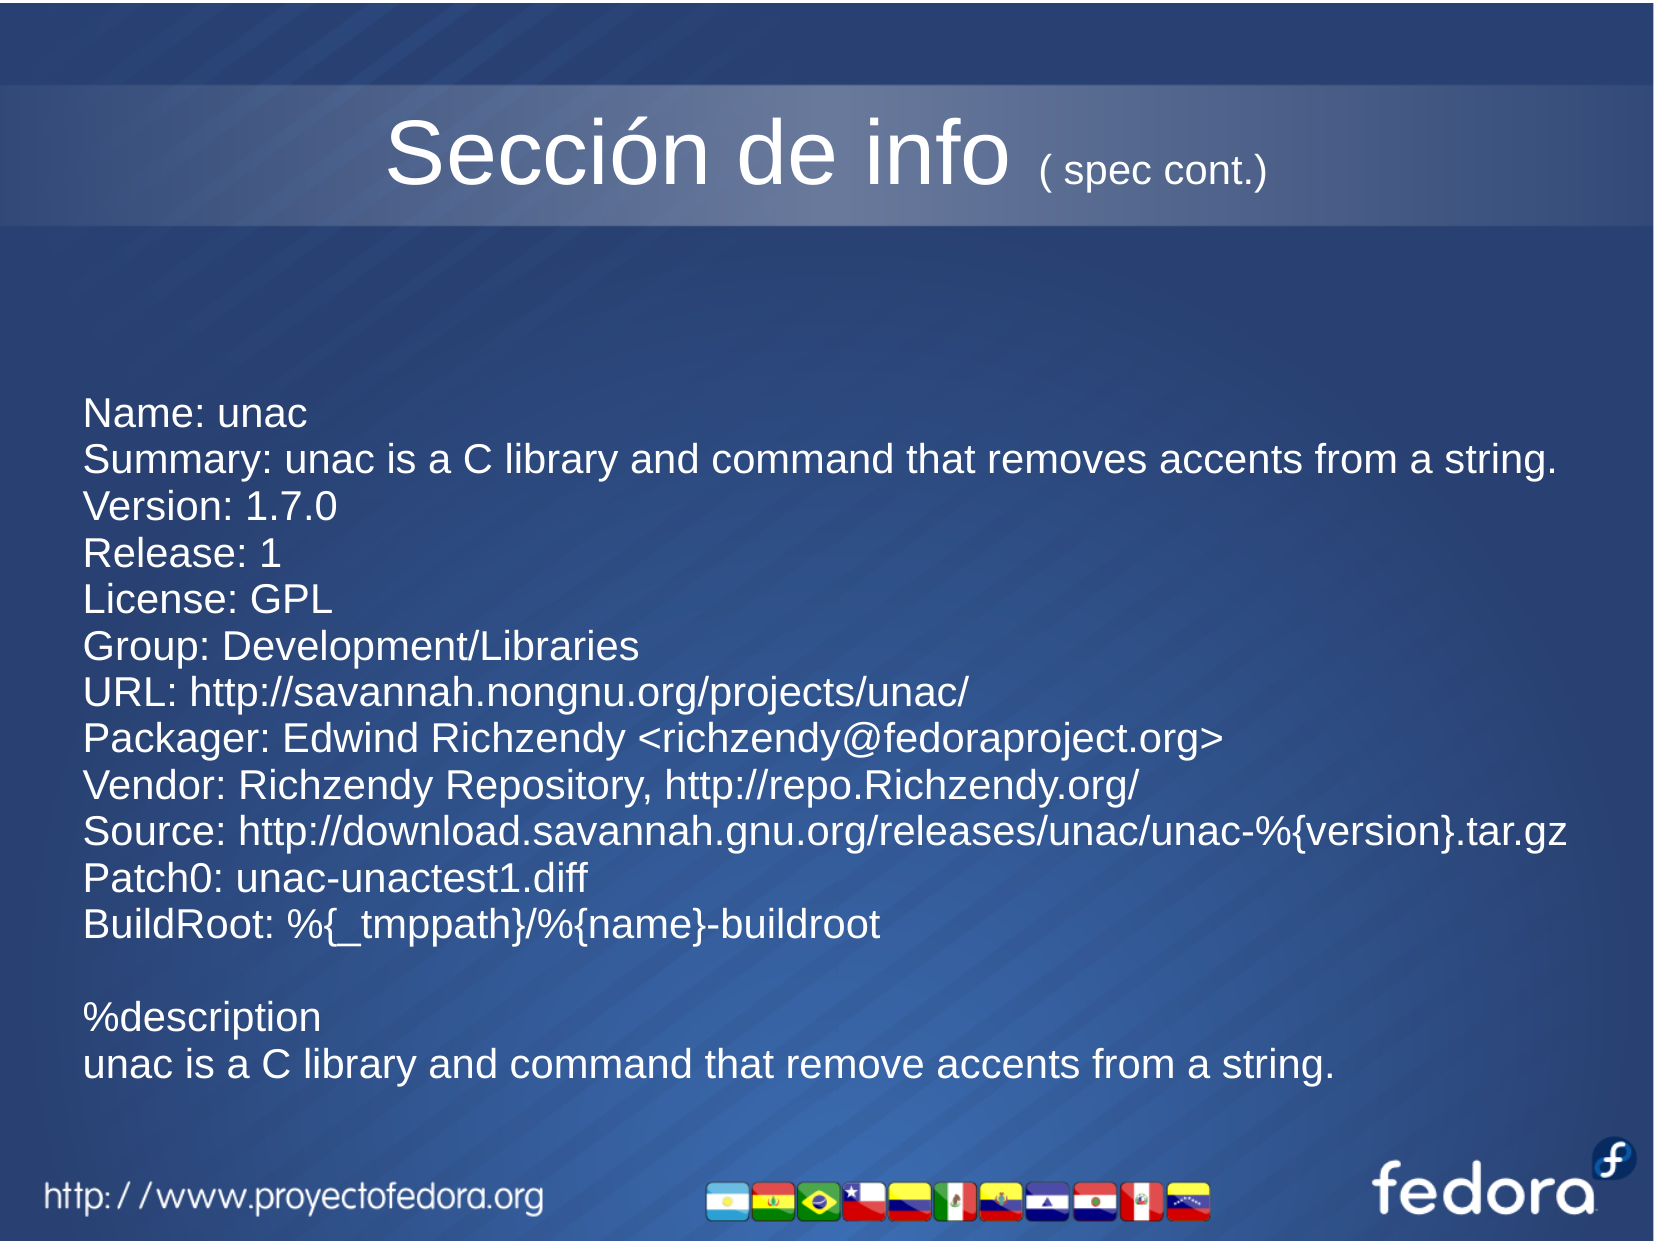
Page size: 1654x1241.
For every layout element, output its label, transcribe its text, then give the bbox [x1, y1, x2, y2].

subtitle Name: unac Summary: unac is a C library and command that removes accents from a string. Version: 1.7.0 Release: 1 License: GPL Group: Development/Libraries URL: http://savannah.nongnu.org/projects/unac/ Packager: Edwind Richzendy <richzendy@fedoraproject.org> Vendor: Richzendy Repository, http://repo.Richzendy.org/ Source: http://download.savannah.gnu.org/releases/unac/unac-%{version}.tar.gz Patch0: unac-unactest1.diff BuildRoot: %{_tmppath}/%{name}-buildroot %description unac is a C library and command that remove accents from a string. [82, 236, 1571, 1102]
title Sección de info ( spec cont.) [82, 56, 1571, 236]
picture [0, 3, 1654, 1241]
